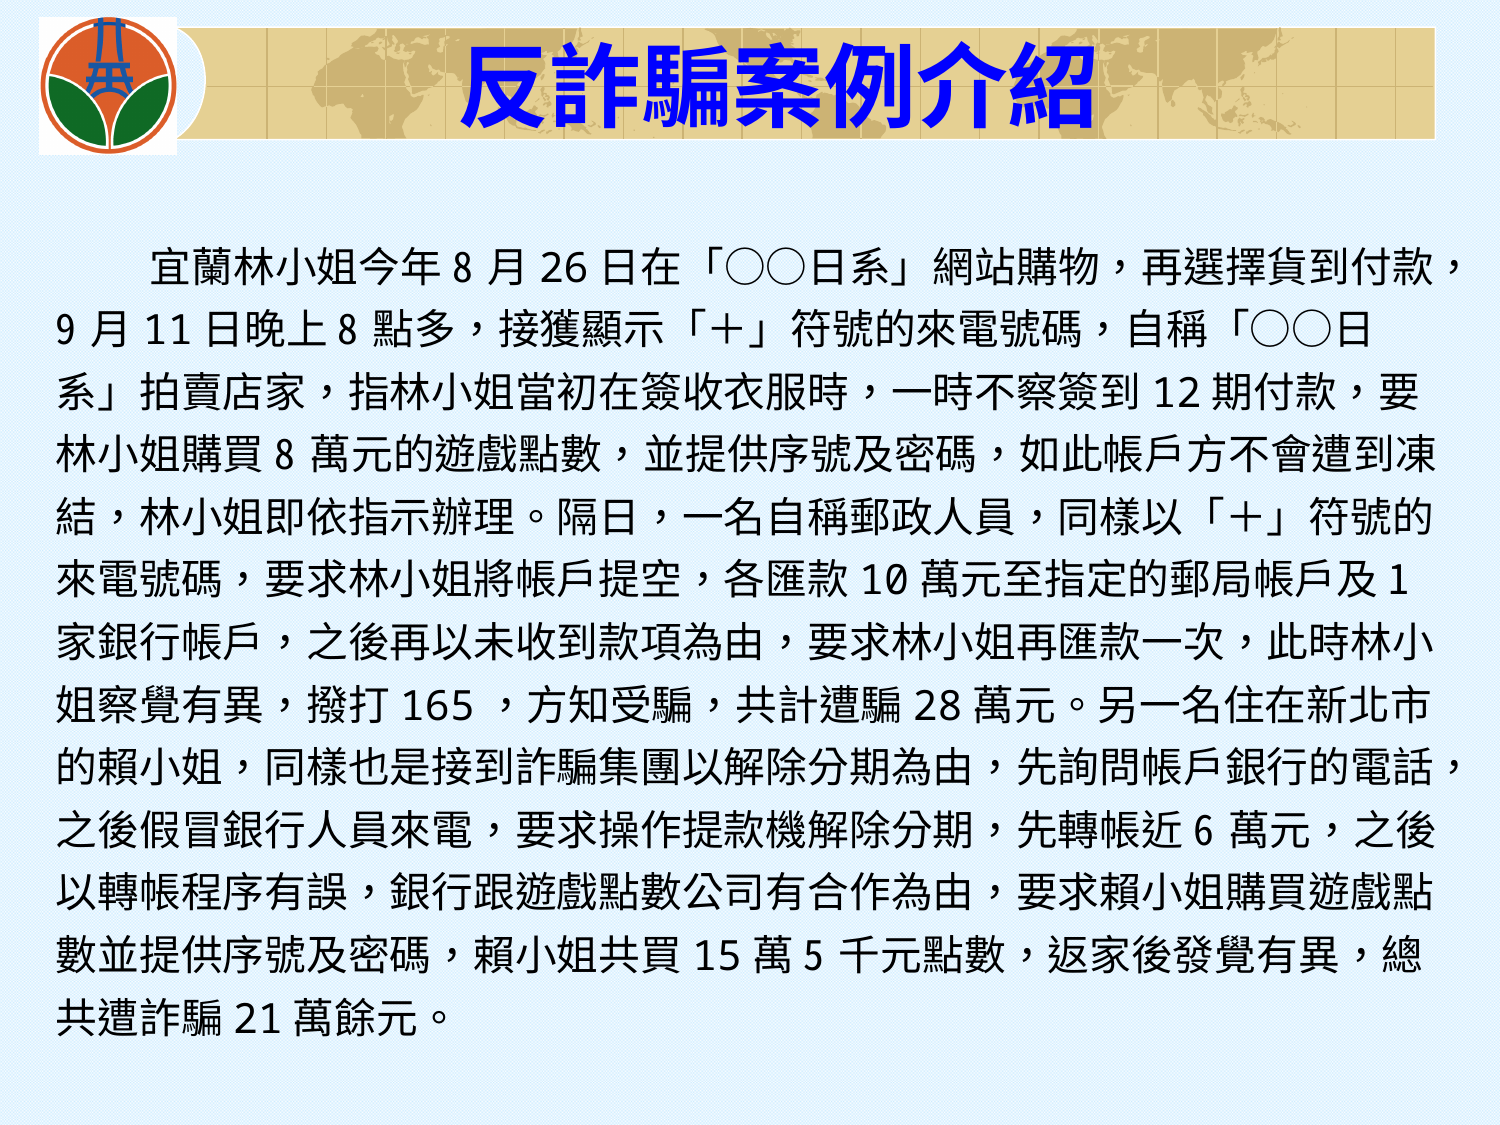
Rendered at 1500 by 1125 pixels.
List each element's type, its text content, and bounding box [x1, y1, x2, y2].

text_box 反詐騙案例介紹 [442, 19, 1117, 149]
picture [0, 0, 1500, 1125]
list 宜蘭林小姐今年8月26日在「○○日系」網站購物，再選擇貨到付款，9月11日晚上8點多，接獲顯示「＋」符號的來電號碼，自稱「○○日系」拍賣店家，指林小姐當初在簽收衣服時，一時不察簽到12期付款，要林小姐購買8萬元的遊戲點數，並提供序號及密碼，如此帳戶方不會遭到凍結，林小姐即依指示辦理。隔日，一名自稱郵政人員，同樣以「＋」符號的來電號碼，要求林小姐將帳戶提空，各匯款10萬元至指定的郵局帳戶及1家銀行帳戶，之後再以未收到款項為由，要求林小姐再匯款一次，此時林小姐察覺有異，撥打165，方知受騙，共計遭騙28萬元。另一名住在新北市的賴小姐，同樣也是接到詐騙集團以解除分期為由，先詢問帳戶銀行的電話，之後假冒銀行人員來電，要求操作提款機解除分期，先轉帳近6萬元，之後以轉帳程序有誤，銀行跟遊戲點數公司有合作為由，要求賴小姐購買遊戲點數並提供序號及密碼，賴小姐共買15萬5千元點數，返家後發覺有異，總共遭詐騙21萬餘元。 [41, 220, 1459, 1095]
